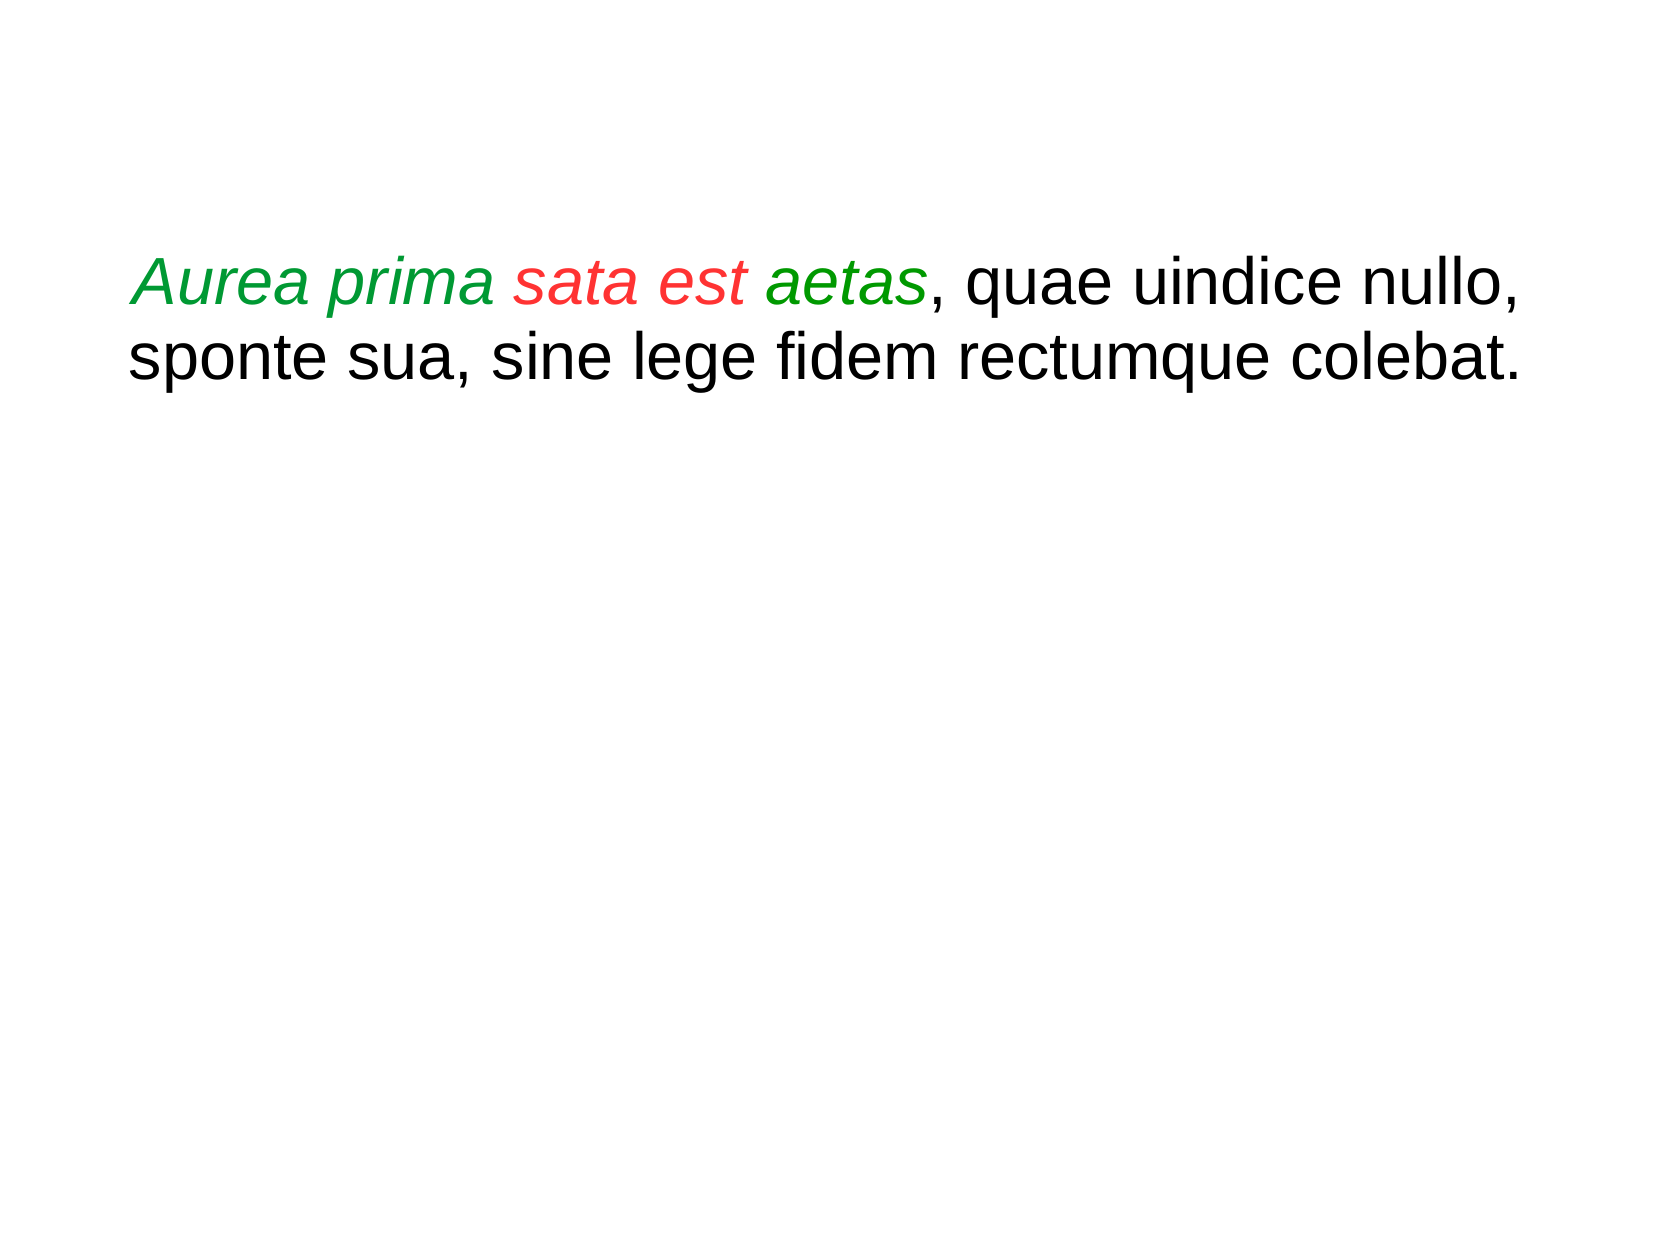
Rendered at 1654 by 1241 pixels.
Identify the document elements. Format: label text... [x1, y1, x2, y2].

title Aurea prima sata est aetas, quae uindice nullo, sponte sua, sine lege fidem rectumque colebat. [47, 35, 1607, 603]
